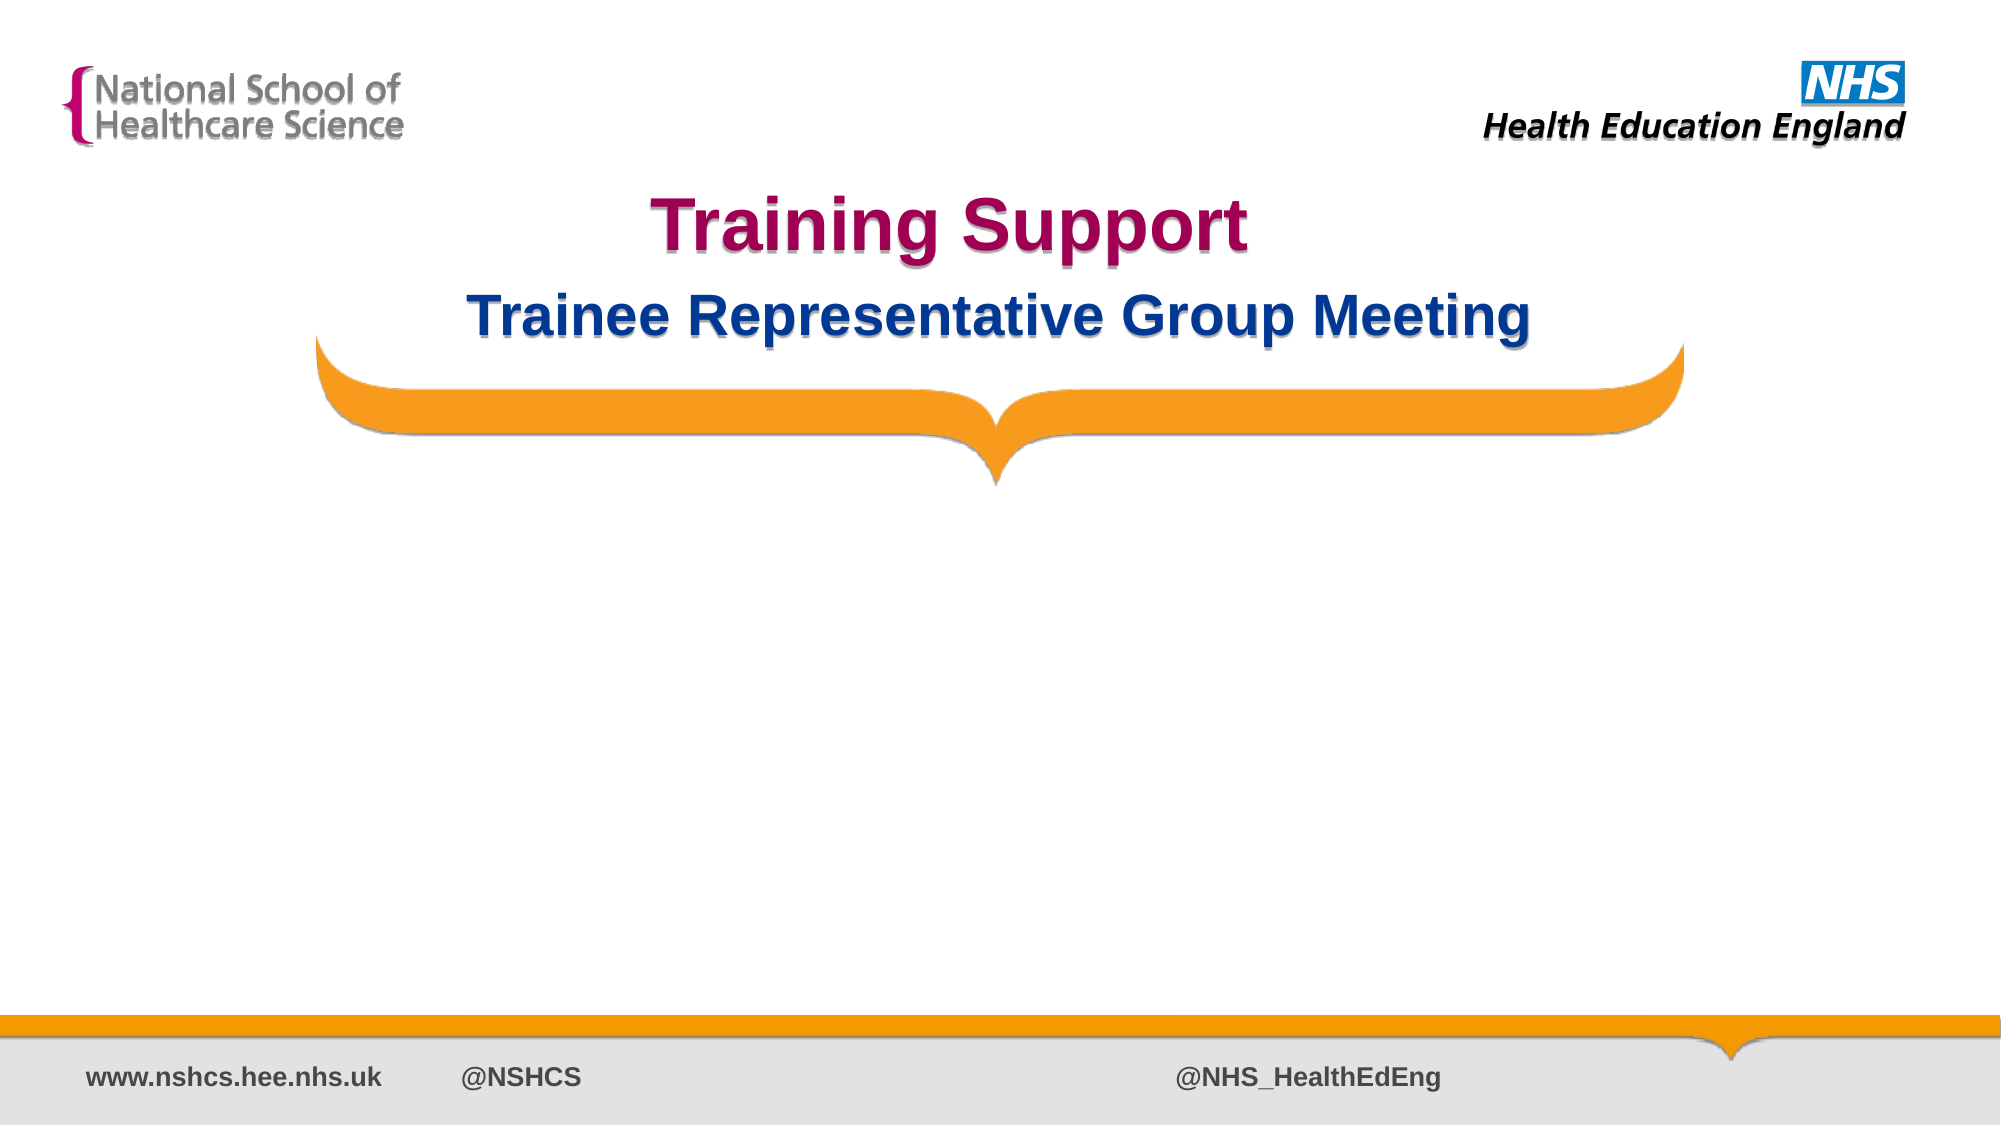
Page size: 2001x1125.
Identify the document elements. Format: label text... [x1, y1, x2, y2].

subtitle Trainee Representative Group Meeting [0, 270, 2000, 366]
picture [316, 366, 1684, 482]
title Training Support [0, 168, 2000, 270]
